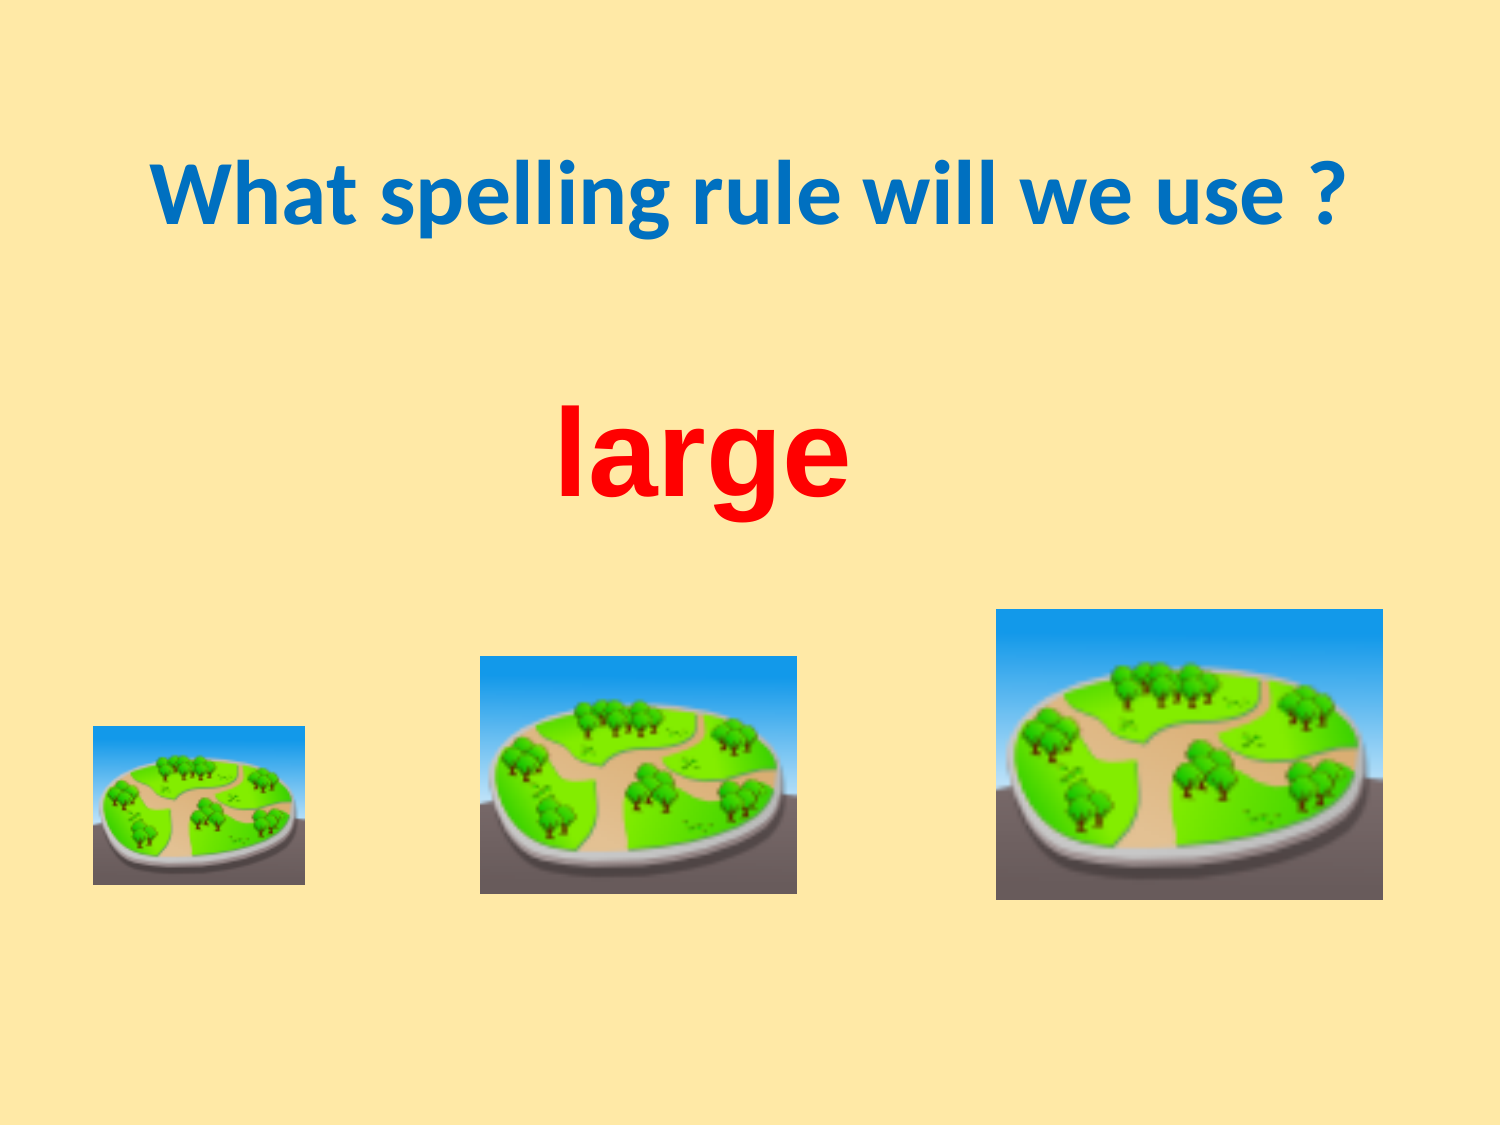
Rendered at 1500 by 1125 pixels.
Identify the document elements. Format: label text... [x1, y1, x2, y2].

picture [996, 609, 1383, 900]
title What spelling rule will we use ? [75, 93, 1426, 282]
picture [480, 656, 797, 894]
picture [93, 726, 305, 885]
text_box large [538, 363, 997, 529]
